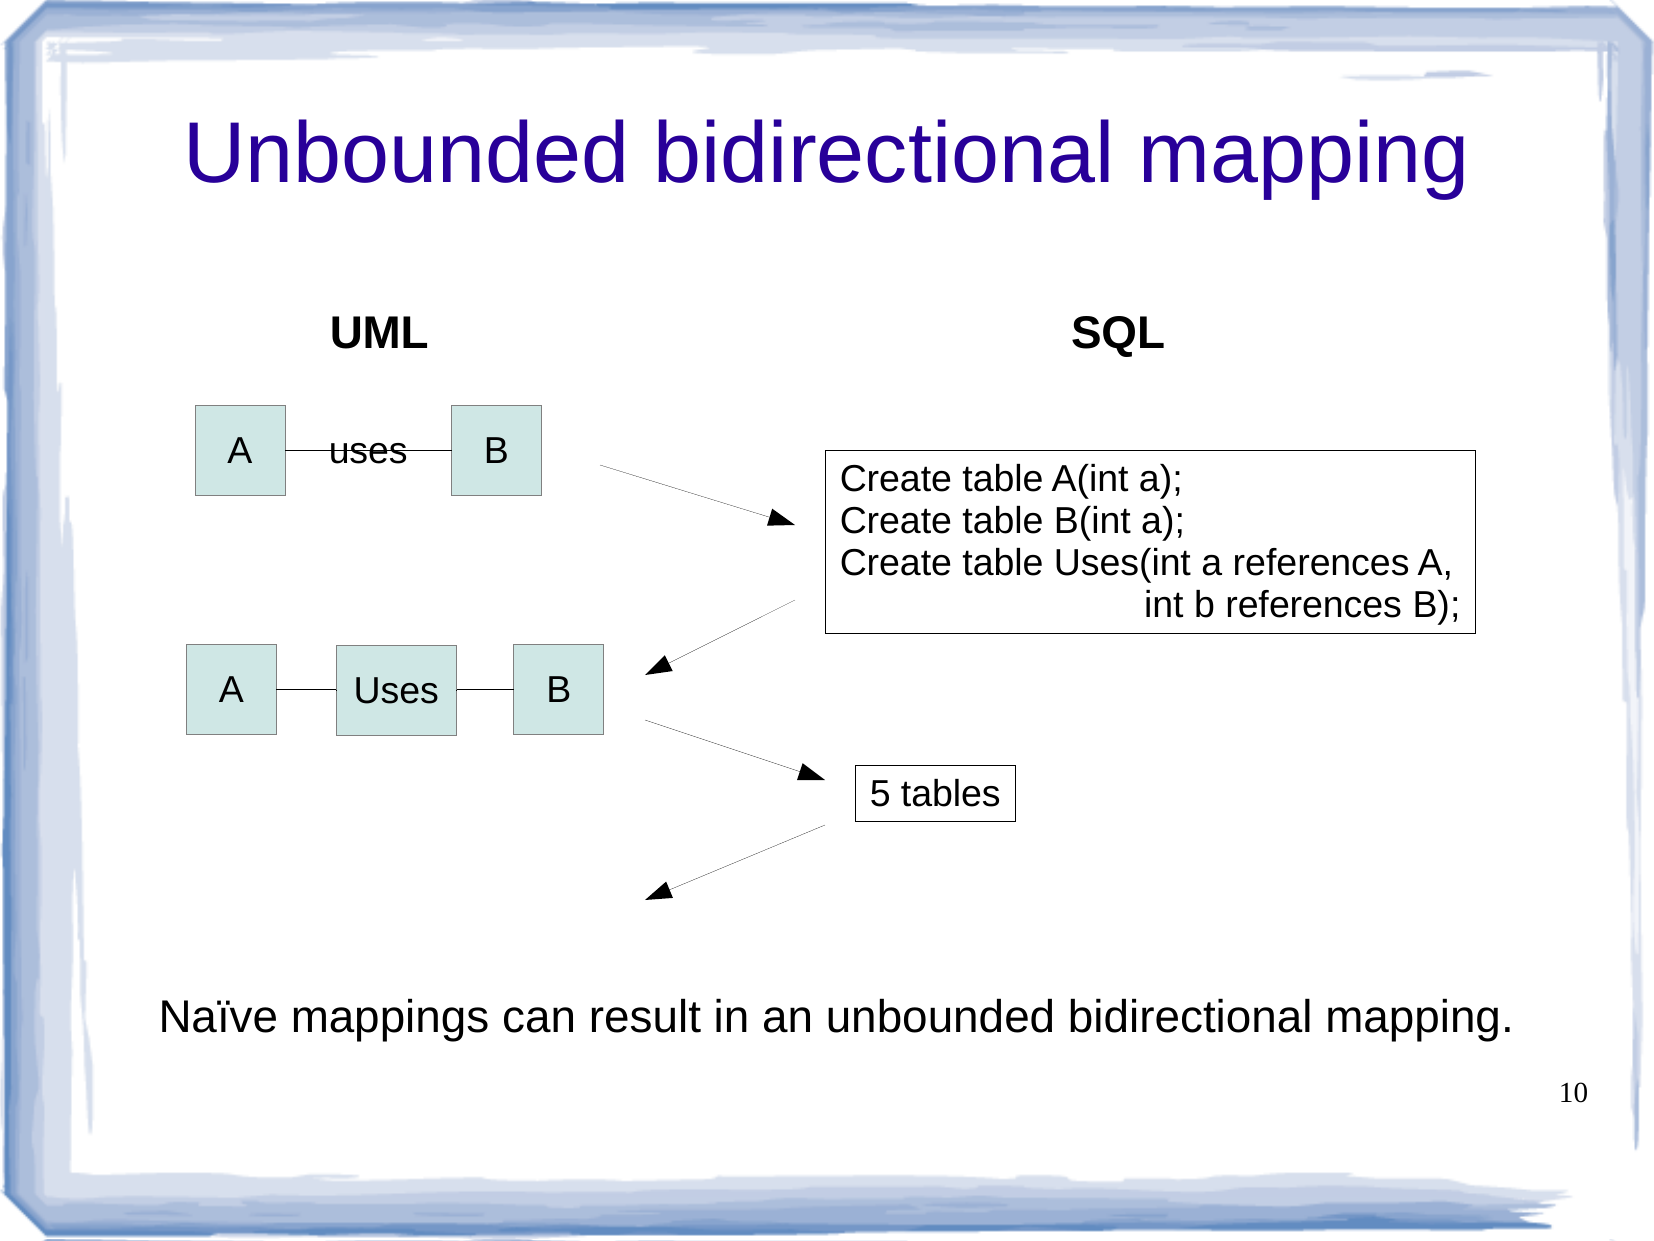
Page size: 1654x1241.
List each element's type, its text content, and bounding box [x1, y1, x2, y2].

text_box Create table A(int a); Create table B(int a); Create table Uses(int a references A, int b references B); [825, 450, 1476, 634]
picture [0, 0, 1654, 1241]
text_box Uses [336, 645, 457, 736]
text_box Naïve mappings can result in an unbounded bidirectional mapping. [143, 983, 1530, 1050]
text_box B [451, 405, 542, 496]
title Unbounded bidirectional mapping [82, 49, 1571, 257]
text_box A [195, 405, 286, 496]
text_box B [513, 644, 604, 735]
text_box SQL [1056, 300, 1181, 368]
text_box 5 tables [855, 765, 1016, 822]
text_box UML [315, 300, 444, 368]
text_box A [186, 644, 277, 735]
